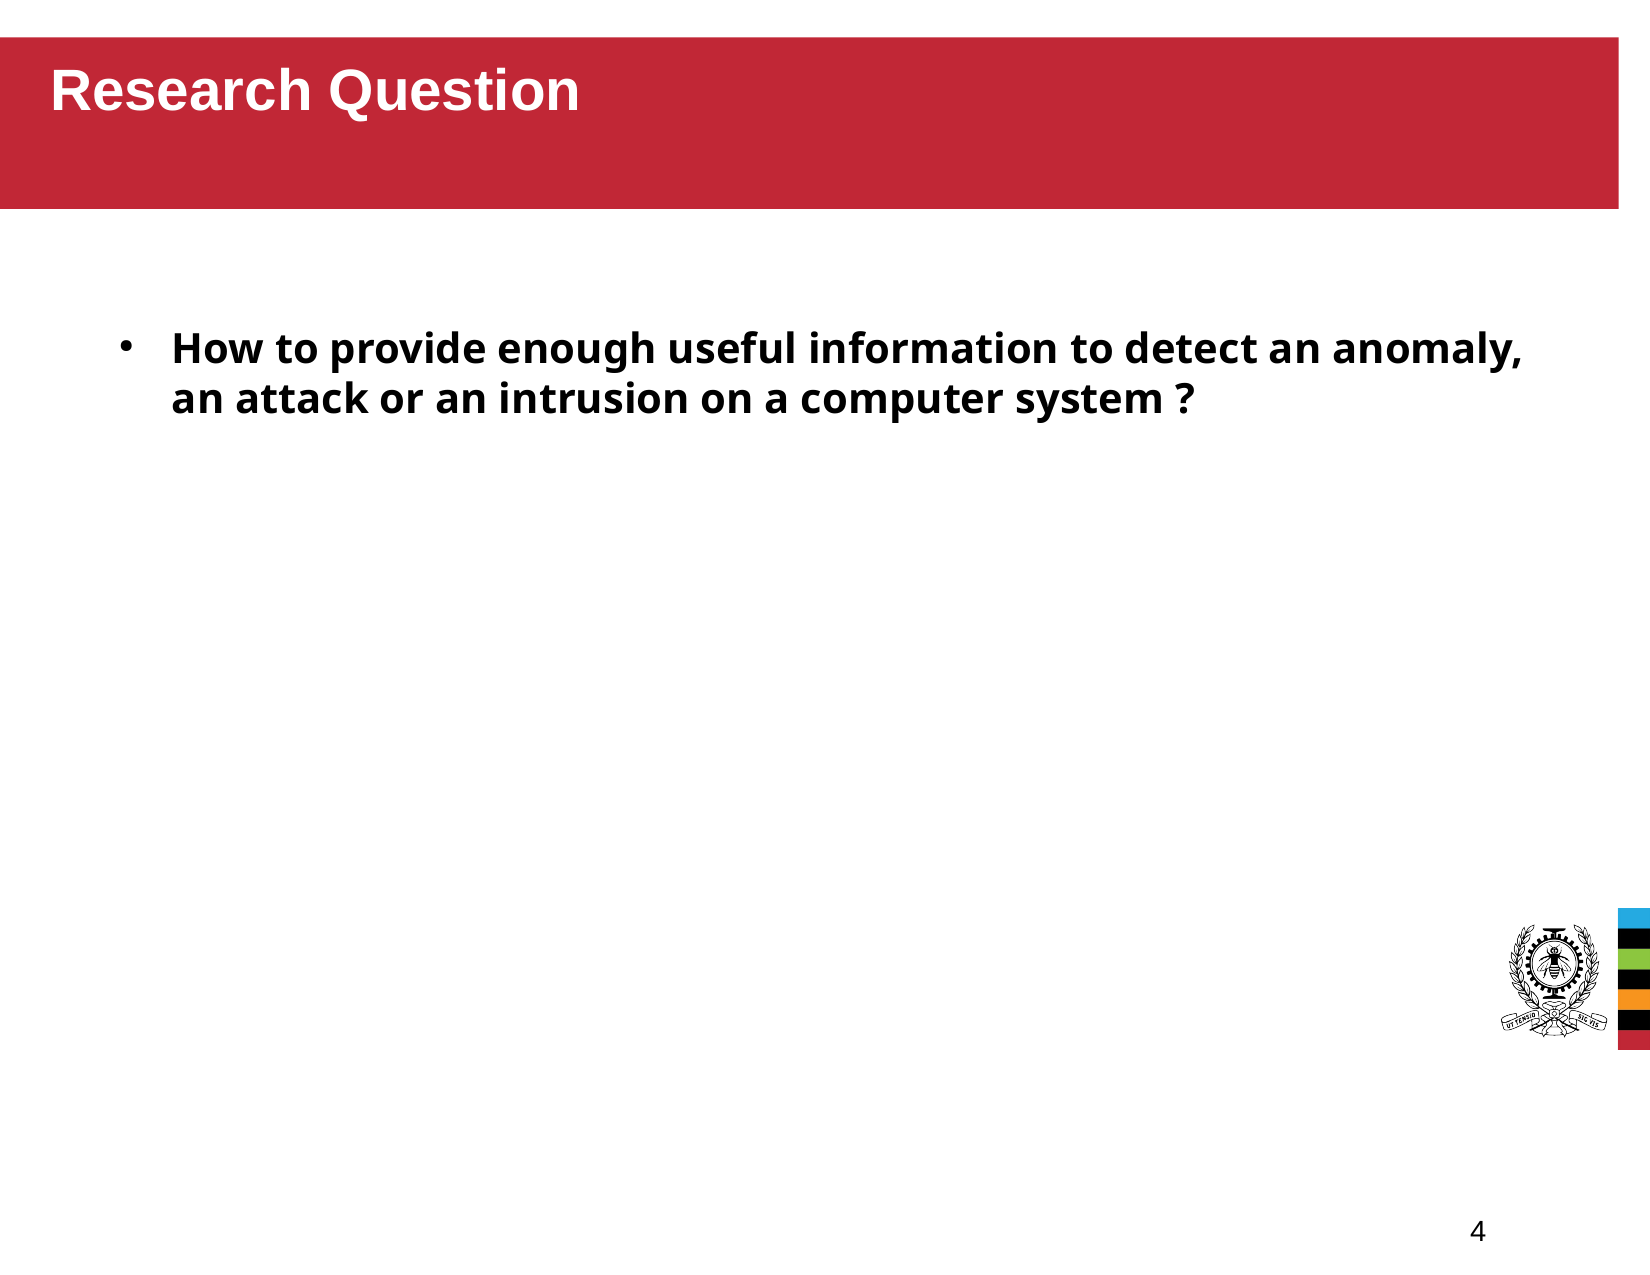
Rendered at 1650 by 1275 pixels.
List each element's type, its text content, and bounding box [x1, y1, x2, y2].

picture [1605, 908, 1650, 1050]
list How to provide enough useful information to detect an anomaly, an attack or an intrusion on a computer system ? [82, 262, 1605, 1147]
text_box Research Question [35, 44, 1312, 130]
